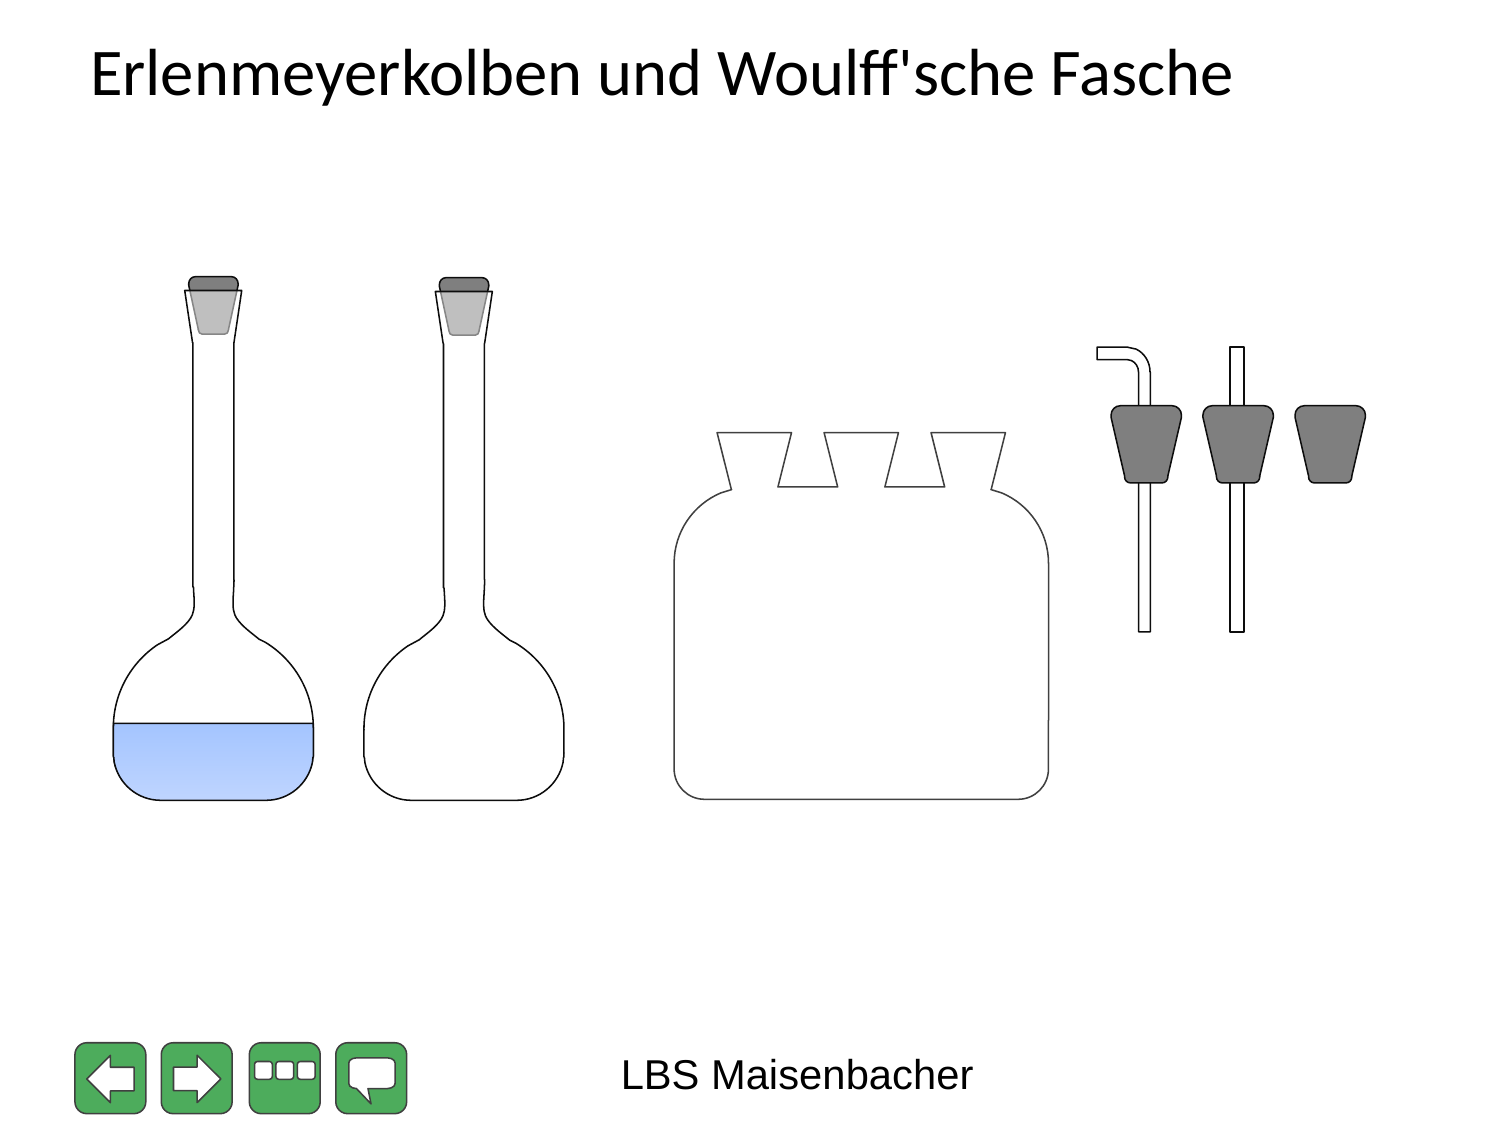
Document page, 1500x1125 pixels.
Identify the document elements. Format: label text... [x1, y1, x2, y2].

text_box [1202, 347, 1274, 632]
text_box [113, 276, 314, 801]
title Erlenmeyerkolben und Woulff'sche Fasche [75, 20, 1426, 110]
text_box [1295, 405, 1366, 483]
text_box [1097, 347, 1182, 632]
text_box [363, 277, 565, 801]
text_box [674, 432, 1049, 800]
